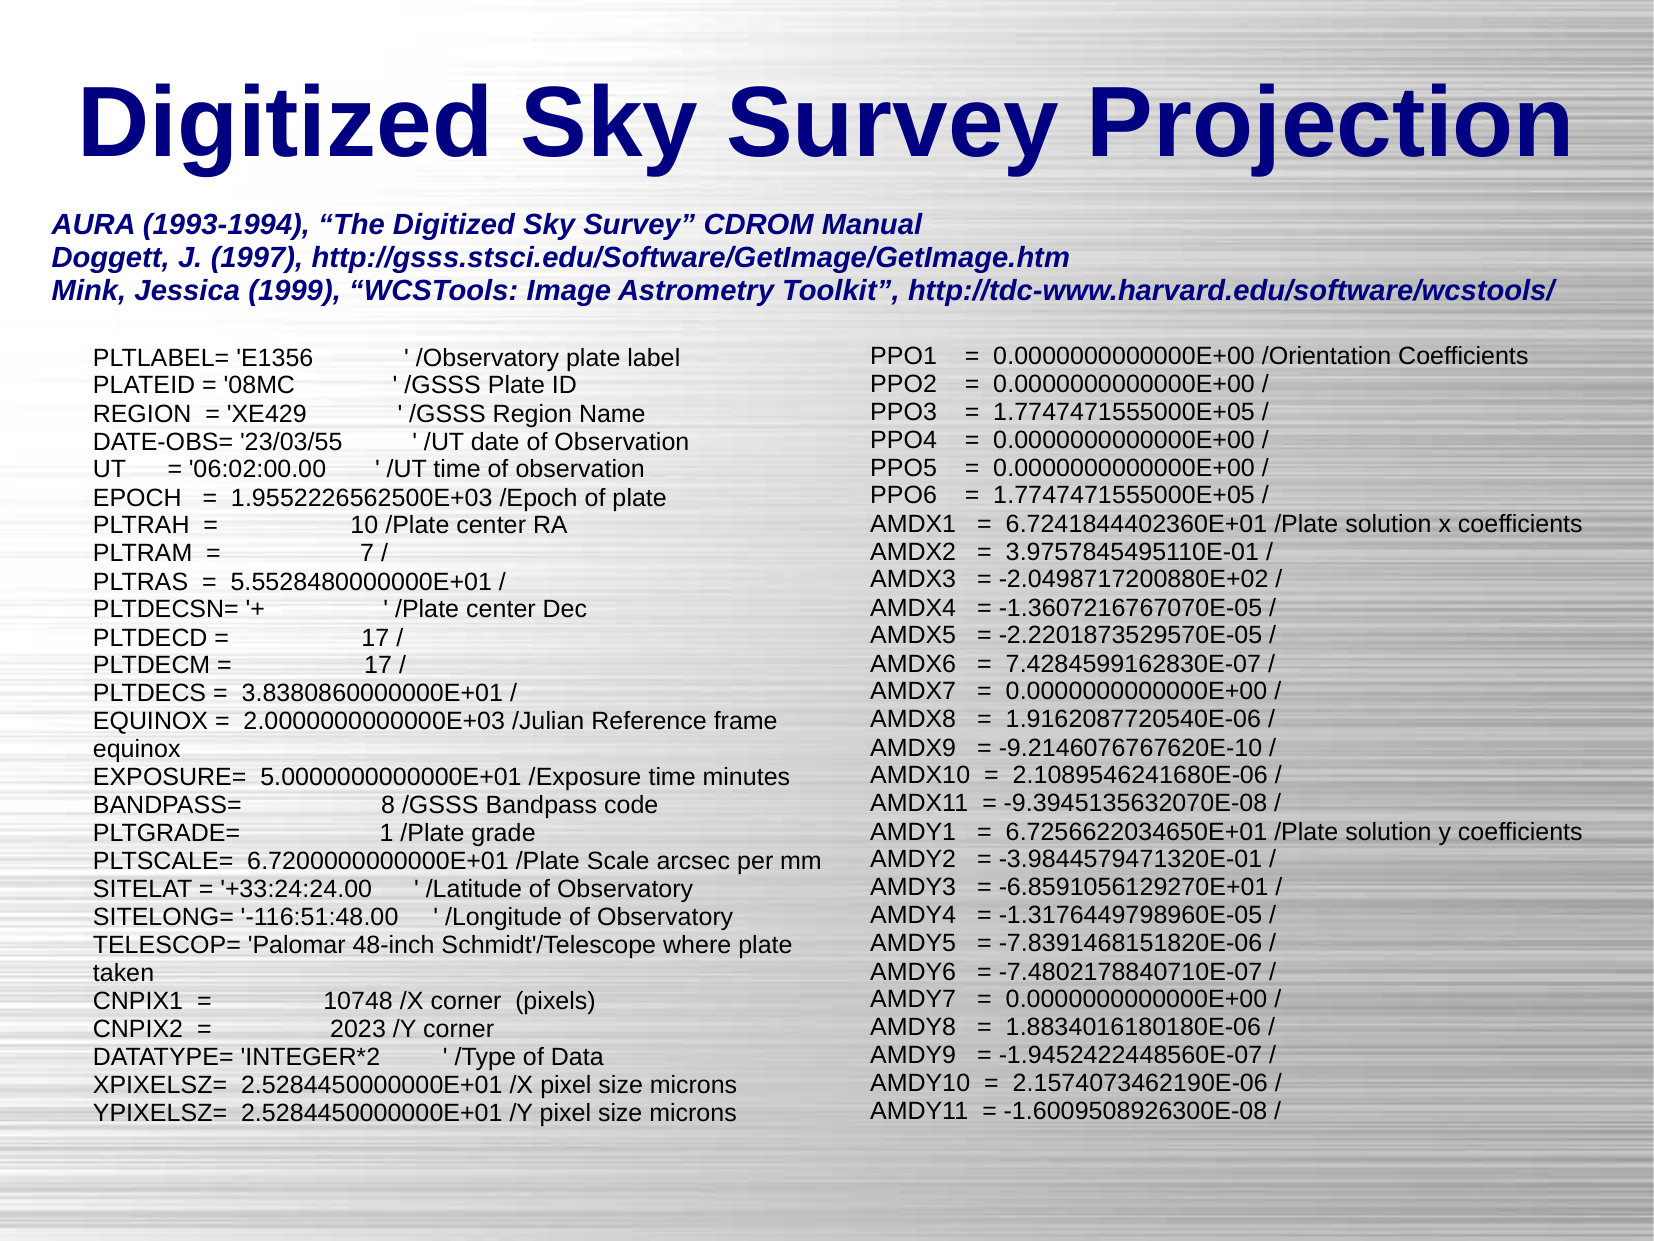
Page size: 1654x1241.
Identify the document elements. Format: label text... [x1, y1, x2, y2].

text_box AURA (1993-1994), “The Digitized Sky Survey” CDROM Manual Doggett, J. (1997), http://gsss.stsci.edu/Software/GetImage/GetImage.htm Mink, Jessica (1999), “WCSTools: Image Astrometry Toolkit”, http://tdc-www.harvard.edu/software/wcstools/ [36, 201, 1617, 316]
picture [0, 0, 1654, 1241]
text_box PPO1 = 0.0000000000000E+00 /Orientation Coefficients PPO2 = 0.0000000000000E+00 / PPO3 = 1.7747471555000E+05 / PPO4 = 0.0000000000000E+00 / PPO5 = 0.0000000000000E+00 / PPO6 = 1.7747471555000E+05 / AMDX1 = 6.7241844402360E+01 /Plate solution x coefficients AMDX2 = 3.9757845495110E-01 / AMDX3 = -2.0498717200880E+02 / AMDX4 = -1.3607216767070E-05 / AMDX5 = -2.2201873529570E-05 / AMDX6 = 7.4284599162830E-07 / AMDX7 = 0.0000000000000E+00 / AMDX8 = 1.9162087720540E-06 / AMDX9 = -9.2146076767620E-10 / AMDX10 = 2.1089546241680E-06 / AMDX11 = -9.3945135632070E-08 / AMDY1 = 6.7256622034650E+01 /Plate solution y coefficients AMDY2 = -3.9844579471320E-01 / AMDY3 = -6.8591056129270E+01 / AMDY4 = -1.3176449798960E-05 / AMDY5 = -7.8391468151820E-06 / AMDY6 = -7.4802178840710E-07 / AMDY7 = 0.0000000000000E+00 / AMDY8 = 1.8834016180180E-06 / AMDY9 = -1.9452422448560E-07 / AMDY10 = 2.1574073462190E-06 / AMDY11 = -1.6009508926300E-08 / [855, 333, 1635, 1133]
text_box PLTLABEL= 'E1356 ' /Observatory plate label PLATEID = '08MC ' /GSSS Plate ID REGION = 'XE429 ' /GSSS Region Name DATE-OBS= '23/03/55 ' /UT date of Observation UT = '06:02:00.00 ' /UT time of observation EPOCH = 1.9552226562500E+03 /Epoch of plate PLTRAH = 10 /Plate center RA PLTRAM = 7 / PLTRAS = 5.5528480000000E+01 / PLTDECSN= '+ ' /Plate center Dec PLTDECD = 17 / PLTDECM = 17 / PLTDECS = 3.8380860000000E+01 / EQUINOX = 2.0000000000000E+03 /Julian Reference frame equinox EXPOSURE= 5.0000000000000E+01 /Exposure time minutes BANDPASS= 8 /GSSS Bandpass code PLTGRADE= 1 /Plate grade PLTSCALE= 6.7200000000000E+01 /Plate Scale arcsec per mm SITELAT = '+33:24:24.00 ' /Latitude of Observatory SITELONG= '-116:51:48.00 ' /Longitude of Observatory TELESCOP= 'Palomar 48-inch Schmidt'/Telescope where plate taken CNPIX1 = 10748 /X corner (pixels) CNPIX2 = 2023 /Y corner DATATYPE= 'INTEGER*2 ' /Type of Data XPIXELSZ= 2.5284450000000E+01 /X pixel size microns YPIXELSZ= 2.5284450000000E+01 /Y pixel size microns [78, 335, 858, 1163]
text_box Digitized Sky Survey Projection [29, 58, 1625, 186]
